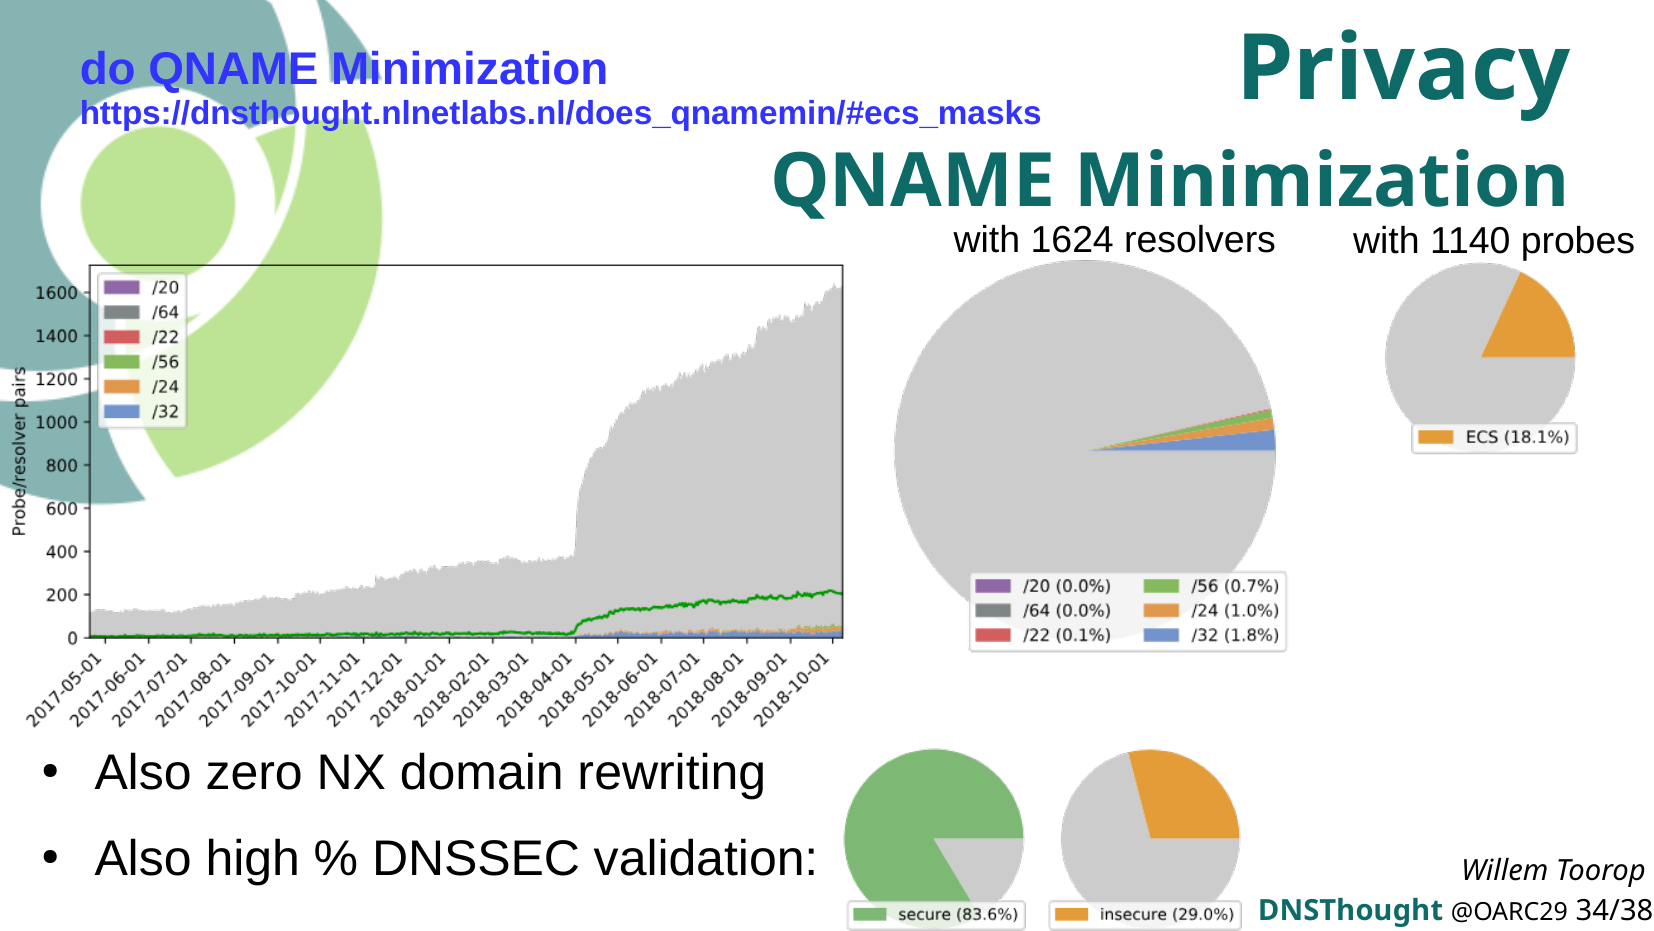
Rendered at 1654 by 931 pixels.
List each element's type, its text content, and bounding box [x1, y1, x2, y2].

picture [0, 0, 1312, 743]
title Privacy QNAME Minimization [35, 0, 1571, 255]
text_box with 1140 probes [1338, 212, 1654, 307]
text_box with 1624 resolvers [938, 211, 1335, 262]
text_box do QNAME Minimization https://dnsthought.nlnetlabs.nl/does_qnamemin/#ecs_masks [64, 35, 1176, 125]
picture [818, 724, 1264, 931]
picture [1358, 236, 1601, 479]
list Also zero NX domain rewriting Also high % DNSSEC validation: [23, 673, 1512, 886]
